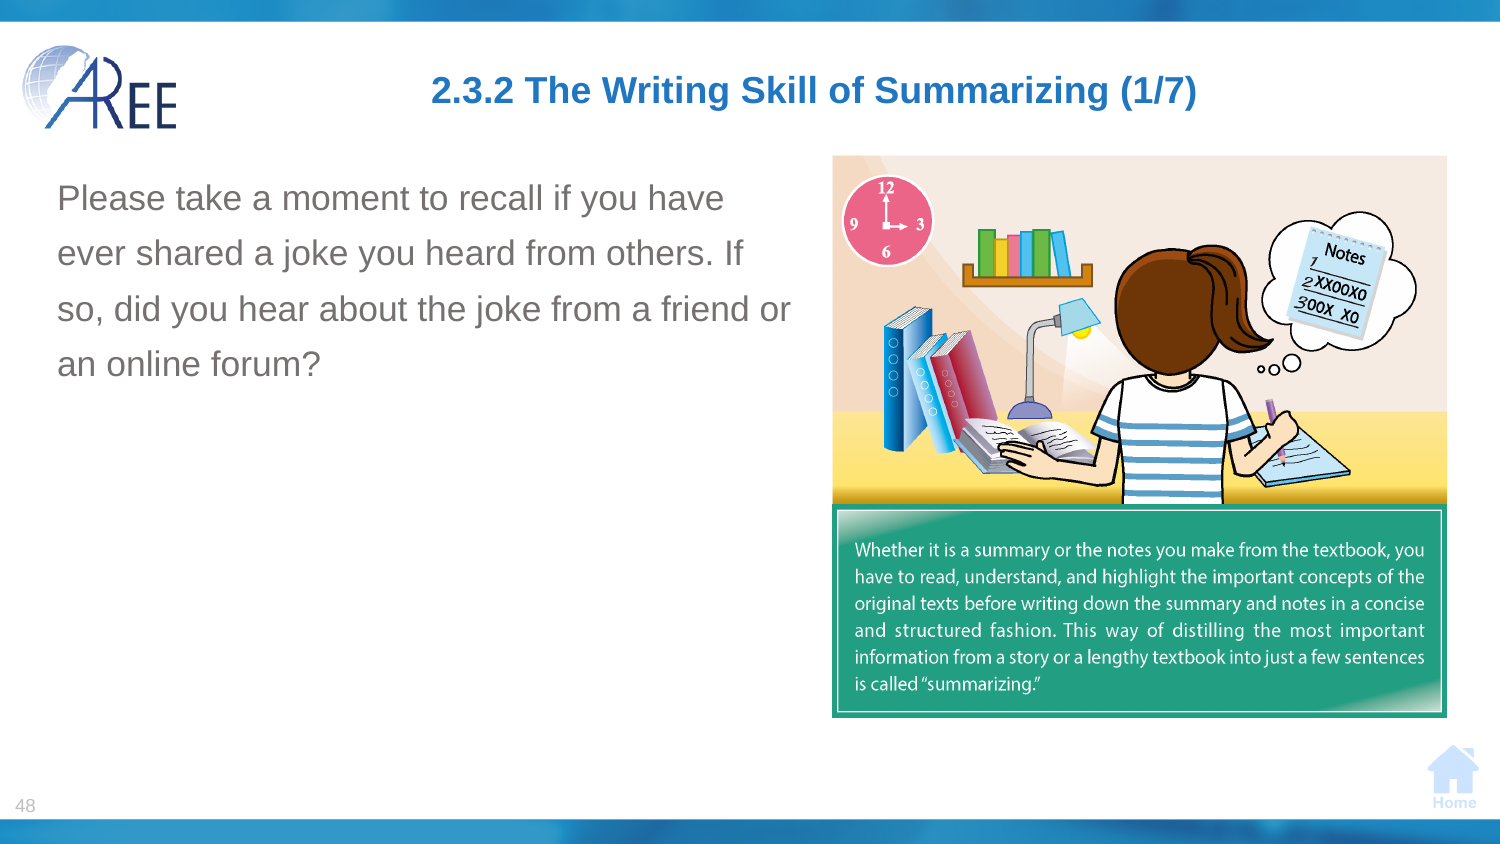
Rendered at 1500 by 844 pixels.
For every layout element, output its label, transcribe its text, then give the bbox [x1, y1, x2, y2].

picture [830, 154, 1449, 720]
title 2.3.2 The Writing Skill of Summarizing (1/7) [415, 63, 1466, 155]
text_box 48 [0, 782, 338, 827]
list Please take a moment to recall if you have ever shared a joke you heard from others. If so, did you hear about the joke from a friend or an online forum? [42, 154, 814, 783]
